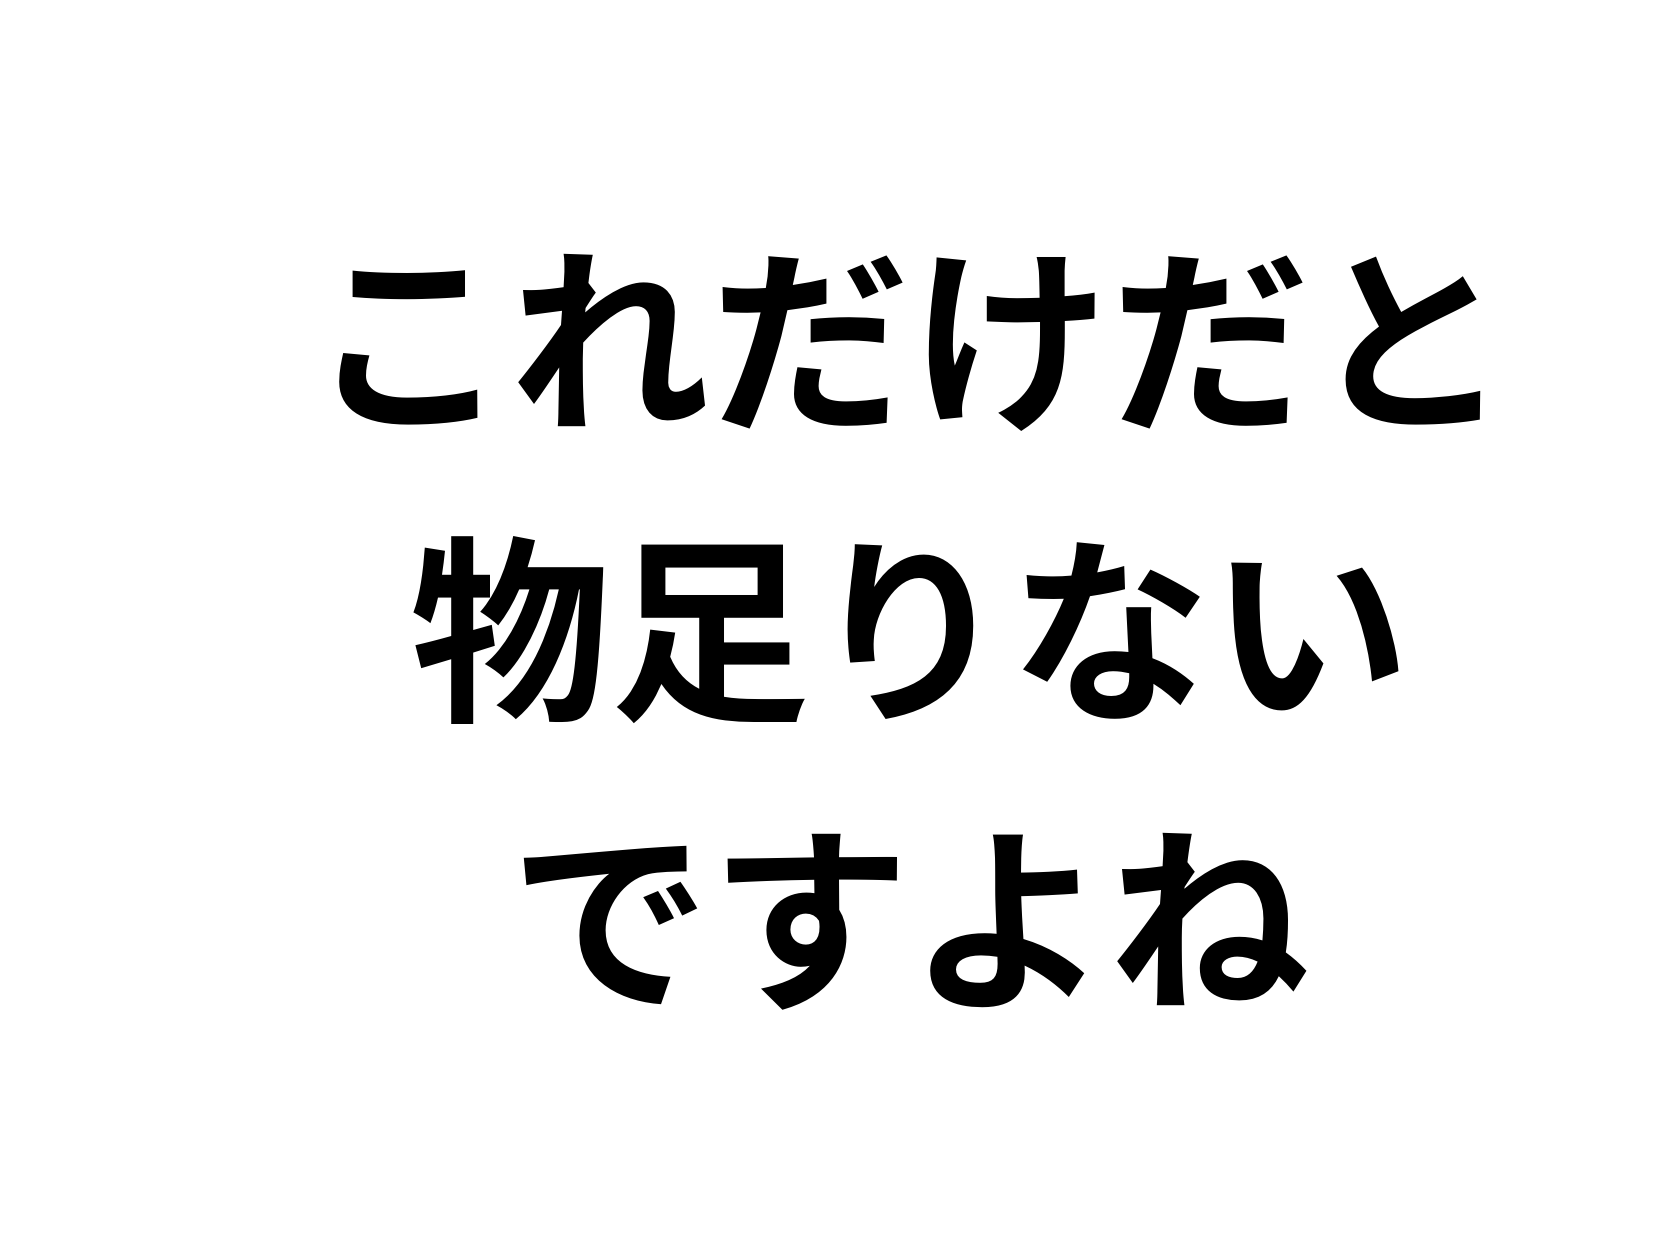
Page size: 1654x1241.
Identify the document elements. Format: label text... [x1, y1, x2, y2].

text_box これだけだと 物足りない ですよね [295, 177, 1350, 838]
